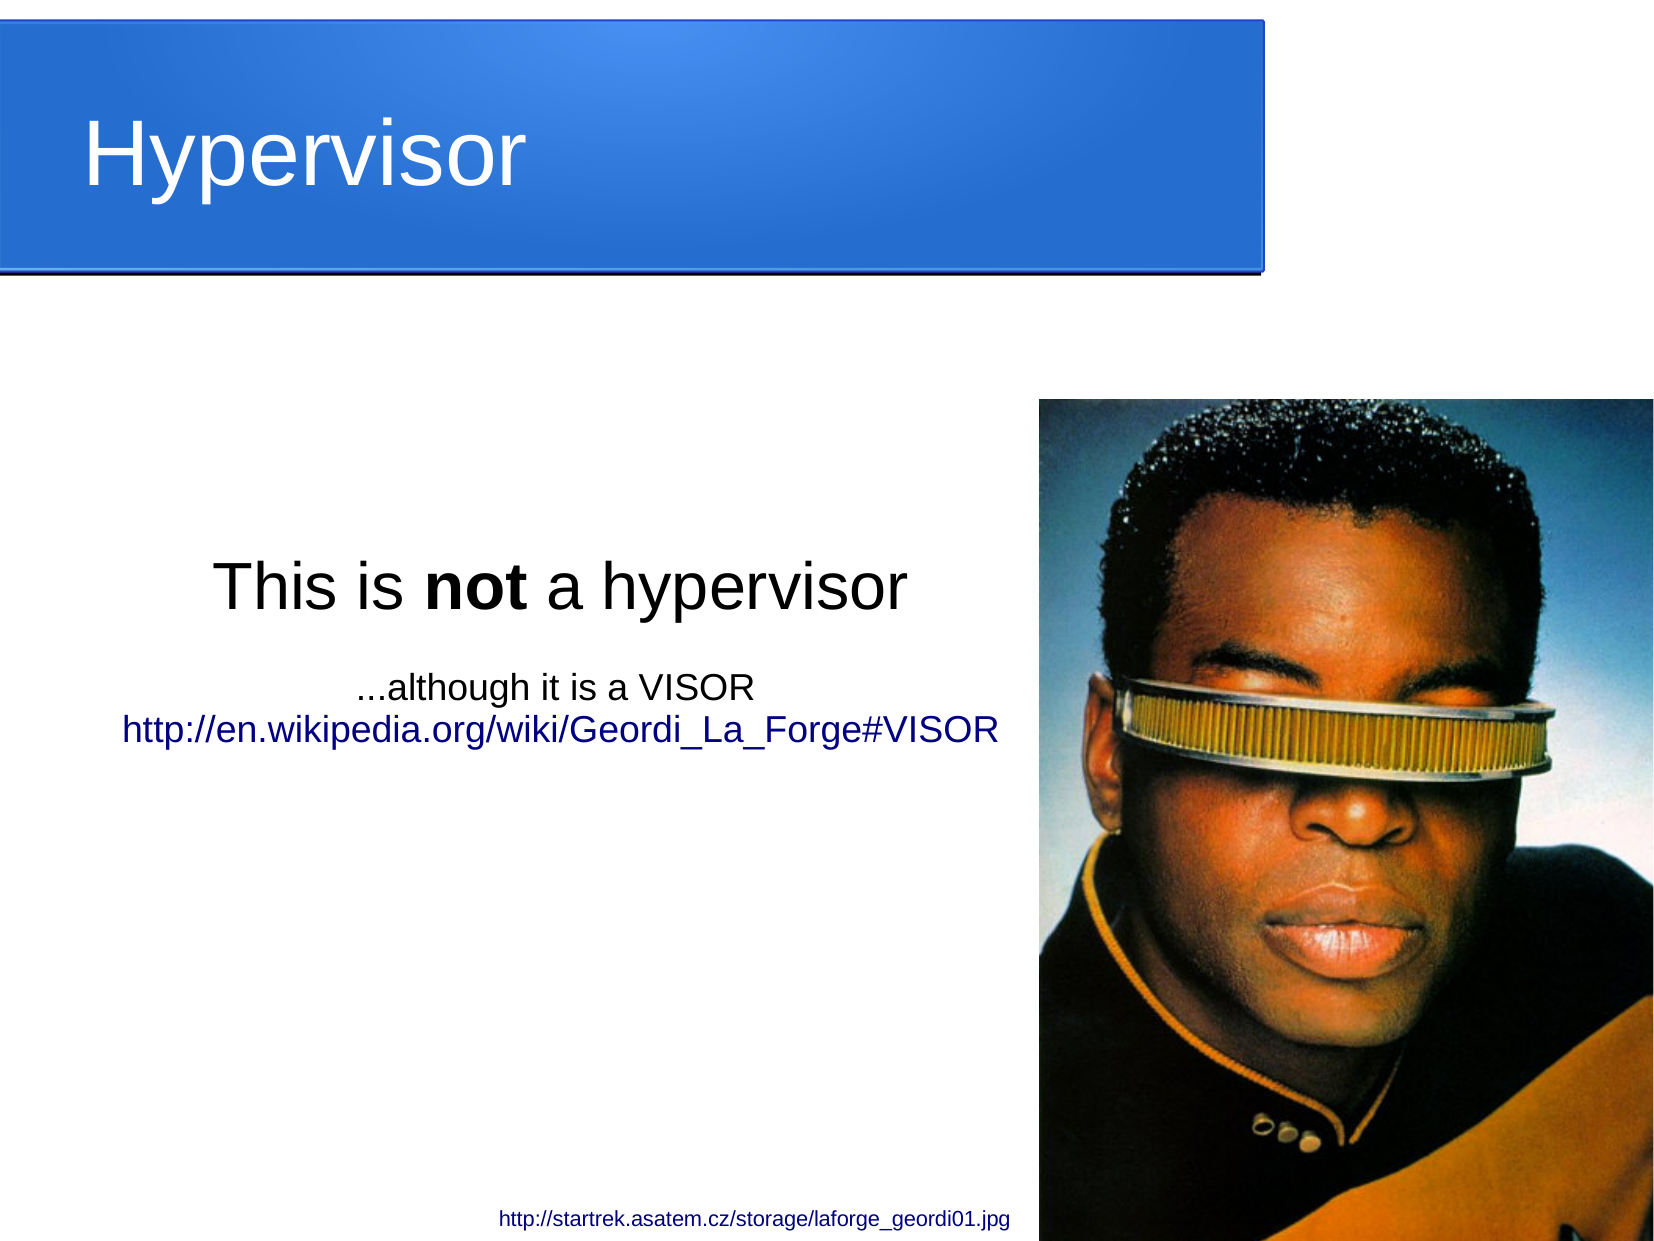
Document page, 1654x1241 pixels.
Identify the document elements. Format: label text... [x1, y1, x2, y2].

picture [1039, 399, 1654, 1241]
text_box http://startrek.asatem.cz/storage/laforge_geordi01.jpg [483, 1199, 1033, 1239]
subtitle This is not a hypervisor ...although it is a VISOR http://en.wikipedia.org/wiki/Geordi_La_Forge#VISOR [82, 290, 1040, 1010]
title Hypervisor [82, 49, 1250, 257]
